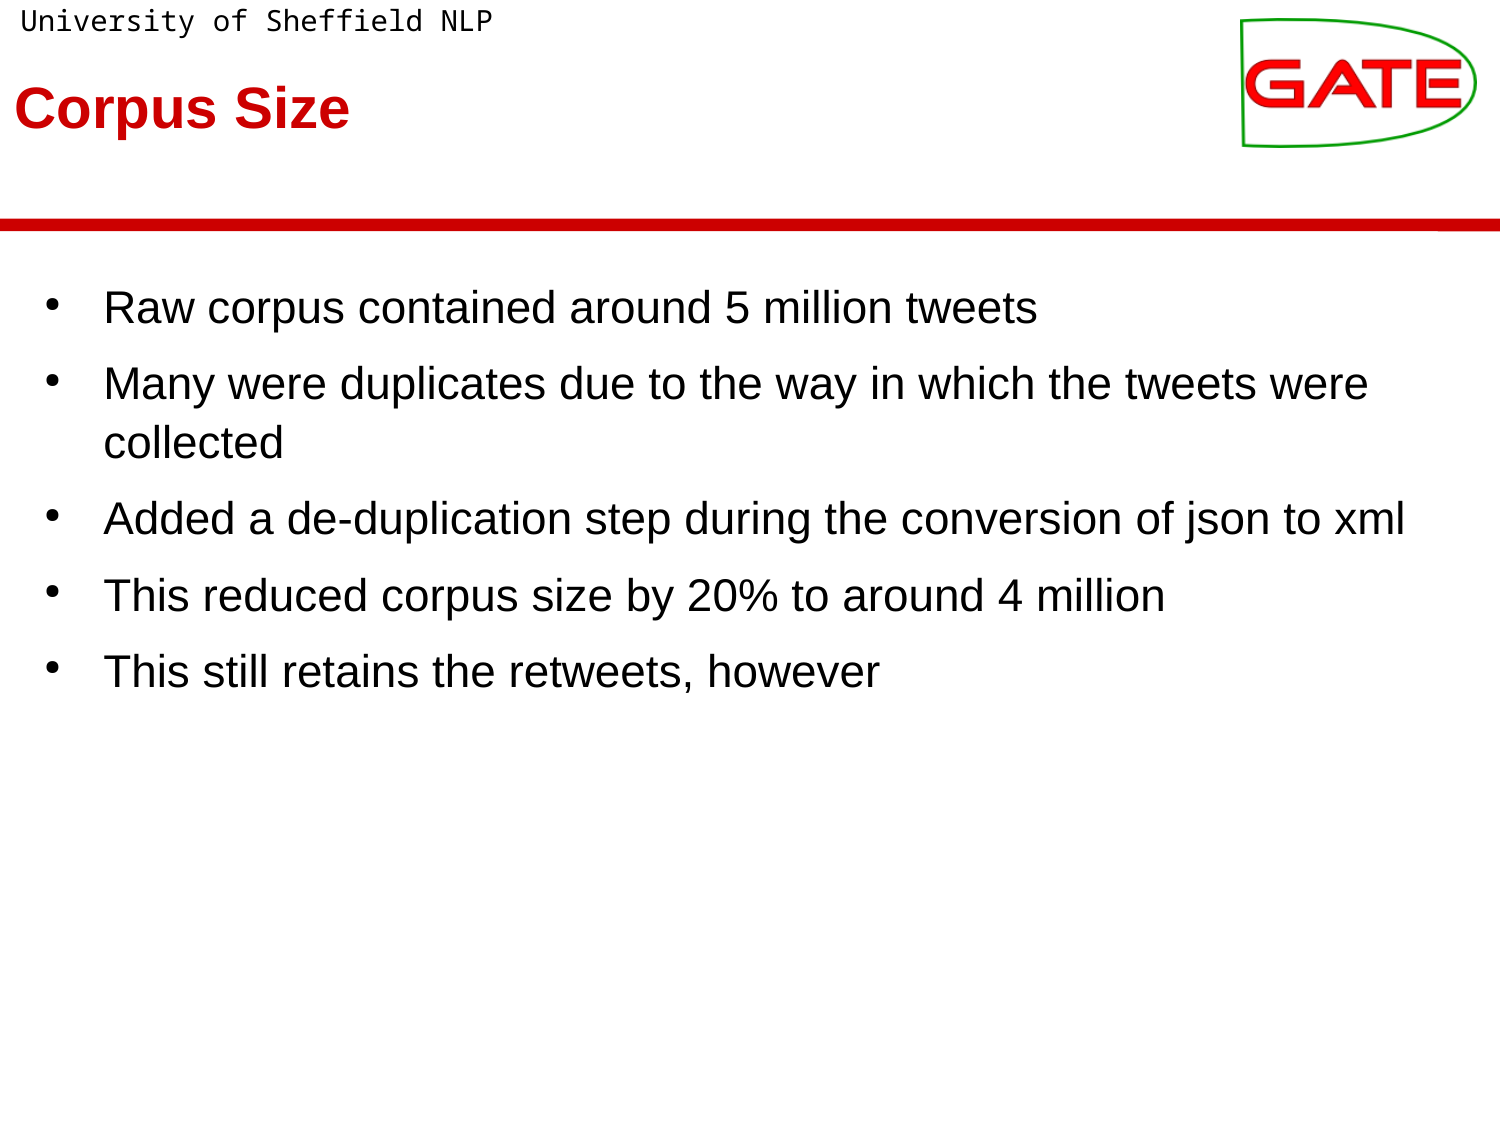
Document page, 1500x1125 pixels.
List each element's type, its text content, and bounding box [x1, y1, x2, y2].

title Corpus Size [0, 11, 1239, 205]
picture [1240, 18, 1477, 148]
list Raw corpus contained around 5 million tweets Many were duplicates due to the way in which the tweets were collected Added a de-duplication step during the conversion of json to xml This reduced corpus size by 20% to around 4 million This still retains the retweets, however [29, 265, 1477, 1025]
